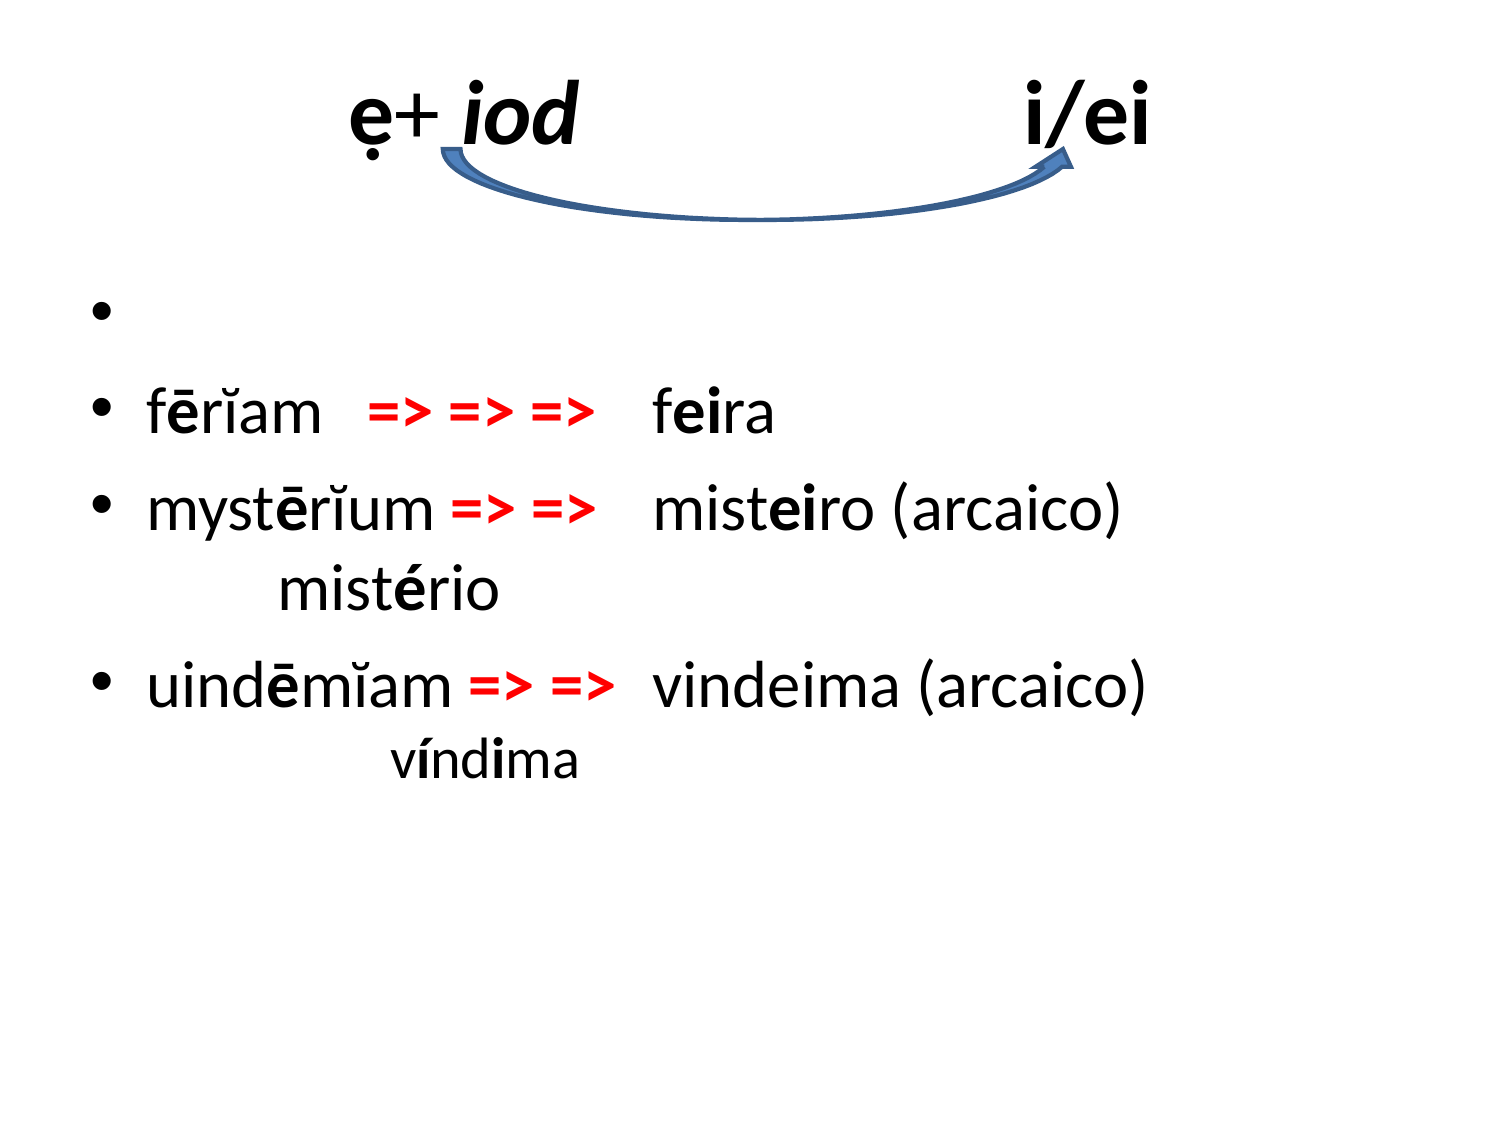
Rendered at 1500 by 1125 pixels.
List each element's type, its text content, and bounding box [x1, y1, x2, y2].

list fērĭam => => => feira mystērĭum => => misteiro (arcaico) mistério uindēmĭam => => vindeima (arcaico) víndima [75, 262, 1426, 1005]
text_box [442, 149, 1071, 220]
title ẹ+ iod i/ei [75, 45, 1426, 233]
